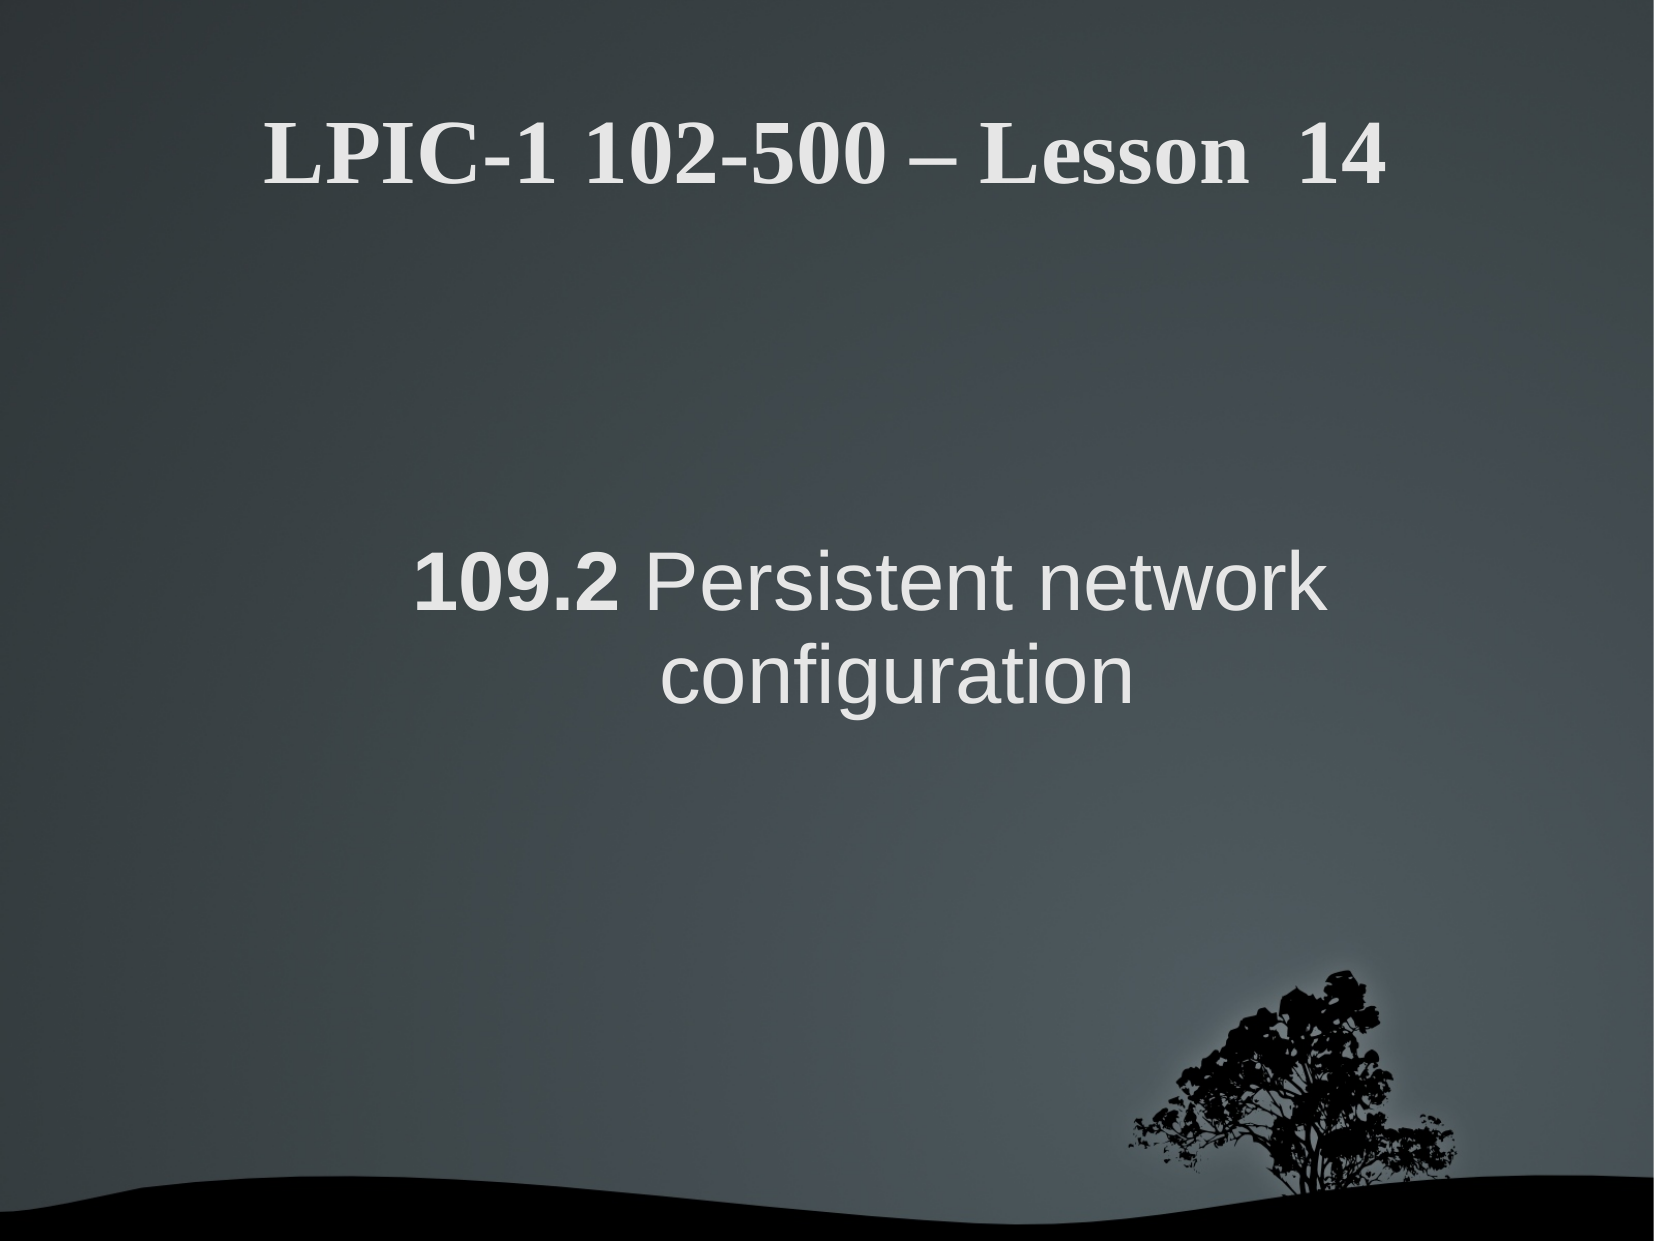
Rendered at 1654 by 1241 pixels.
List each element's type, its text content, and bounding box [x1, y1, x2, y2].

list 109.2 Persistent network configuration [82, 290, 1571, 1109]
title LPIC-1 102-500 – Lesson 14 [82, 49, 1571, 257]
picture [0, 0, 1654, 1241]
